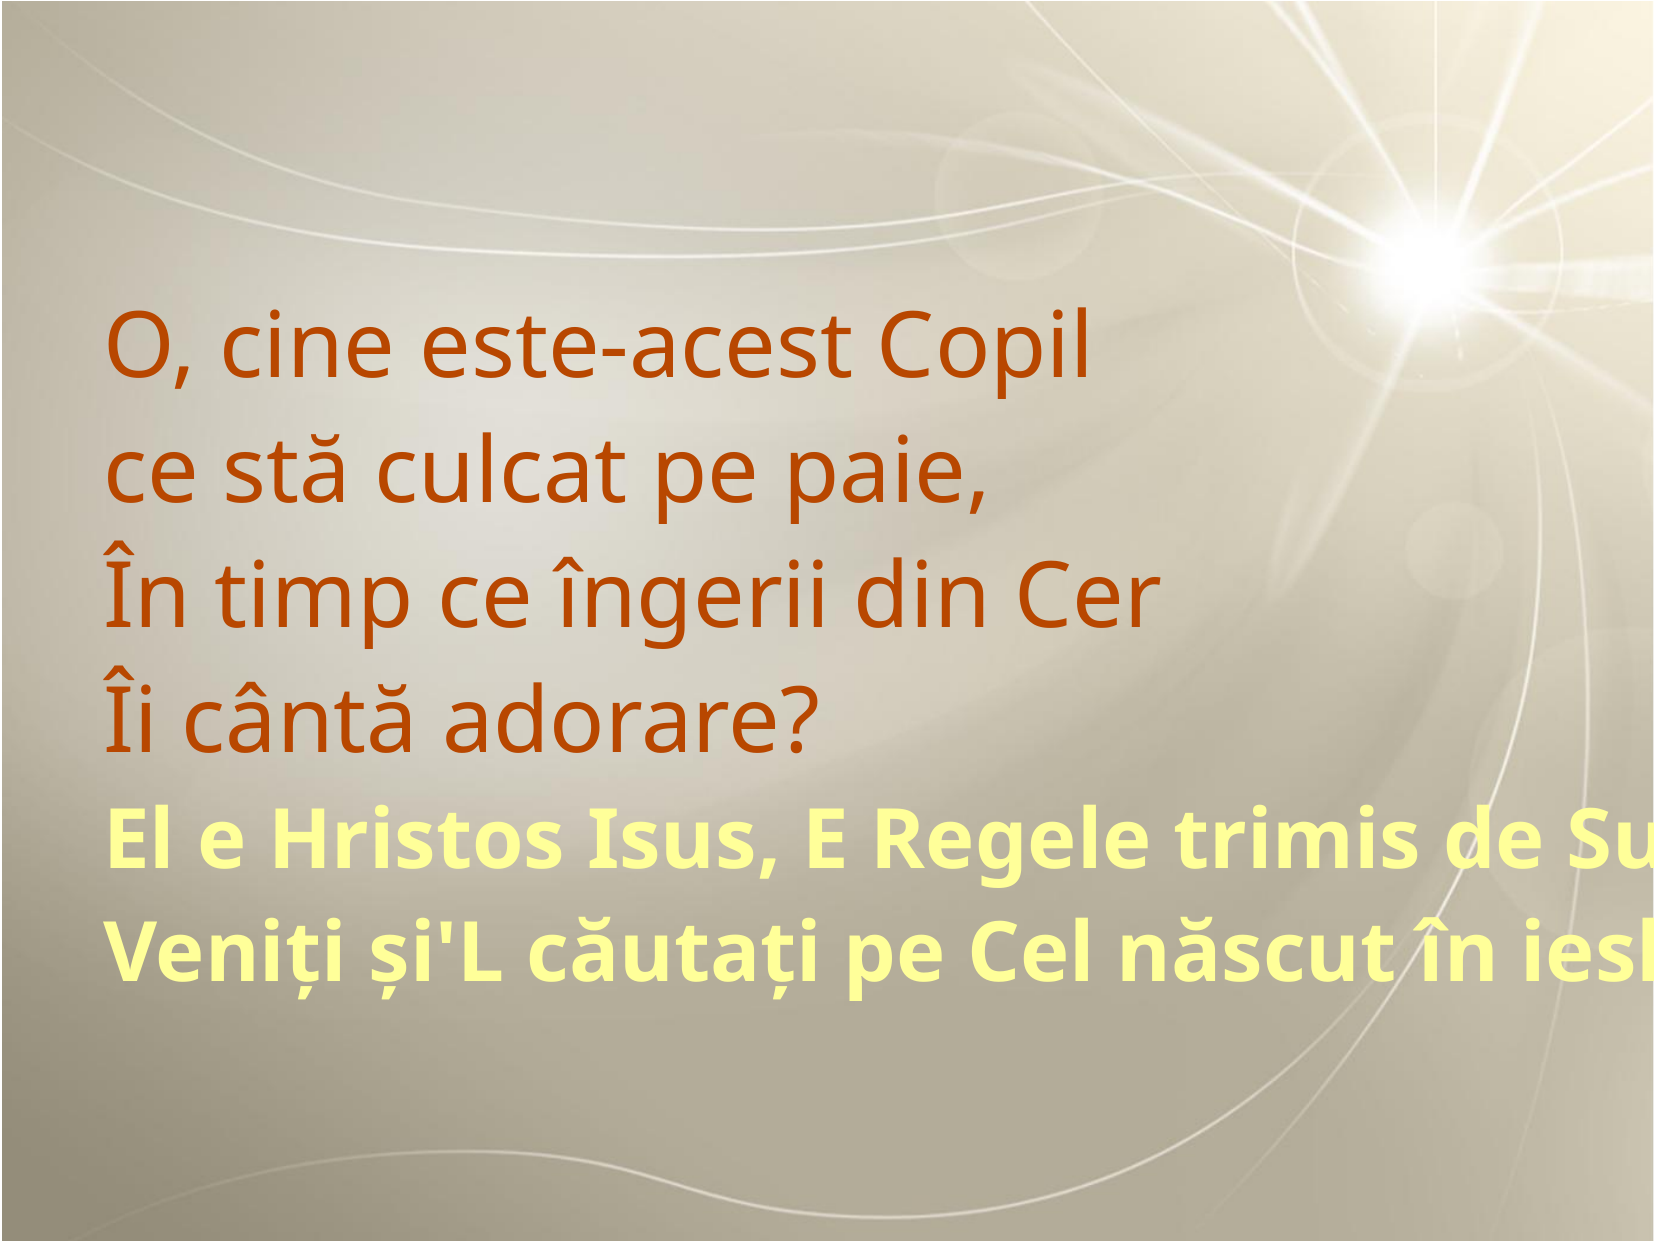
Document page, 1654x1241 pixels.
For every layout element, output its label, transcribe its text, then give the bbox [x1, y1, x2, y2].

text_box O, cine este-acest Copil ce stă culcat pe paie, În timp ce îngerii din Cer Îi cântă adorare? El e Hristos Isus, E Regele trimis de Sus! Veniţi şi'L căutaţi pe Cel născut în iesle! [88, 271, 1490, 1130]
picture [2, 1, 1654, 1241]
